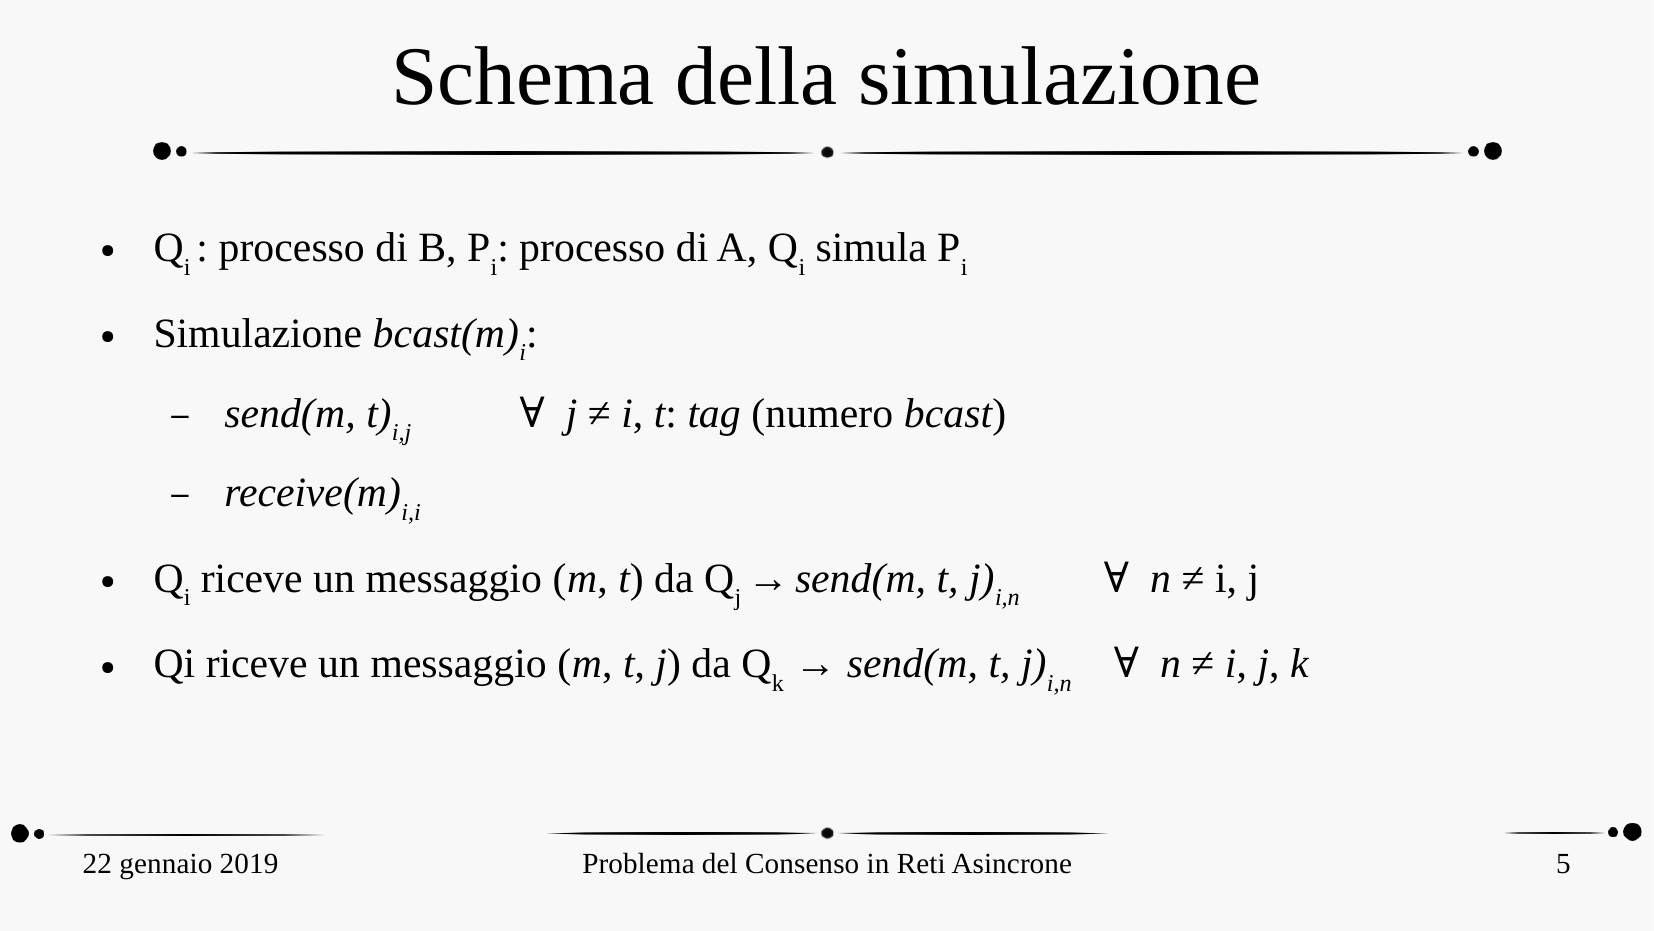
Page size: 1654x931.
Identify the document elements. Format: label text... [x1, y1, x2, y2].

list Qi : processo di B, Pi: processo di A, Qi simula Pi Simulazione bcast(m)i: send(m, t)i,j ∀ j ≠ i, t: tag (numero bcast) receive(m)i,i Qi riceve un messaggio (m, t) da Qj → send(m, t, j)i,n ∀ n ≠ i, j Qi riceve un messaggio (m, t, j) da Qk → send(m, t, j)i,n ∀ n ≠ i, j, k [82, 224, 1630, 697]
picture [0, 154, 1654, 931]
title Schema della simulazione [0, 0, 1654, 154]
